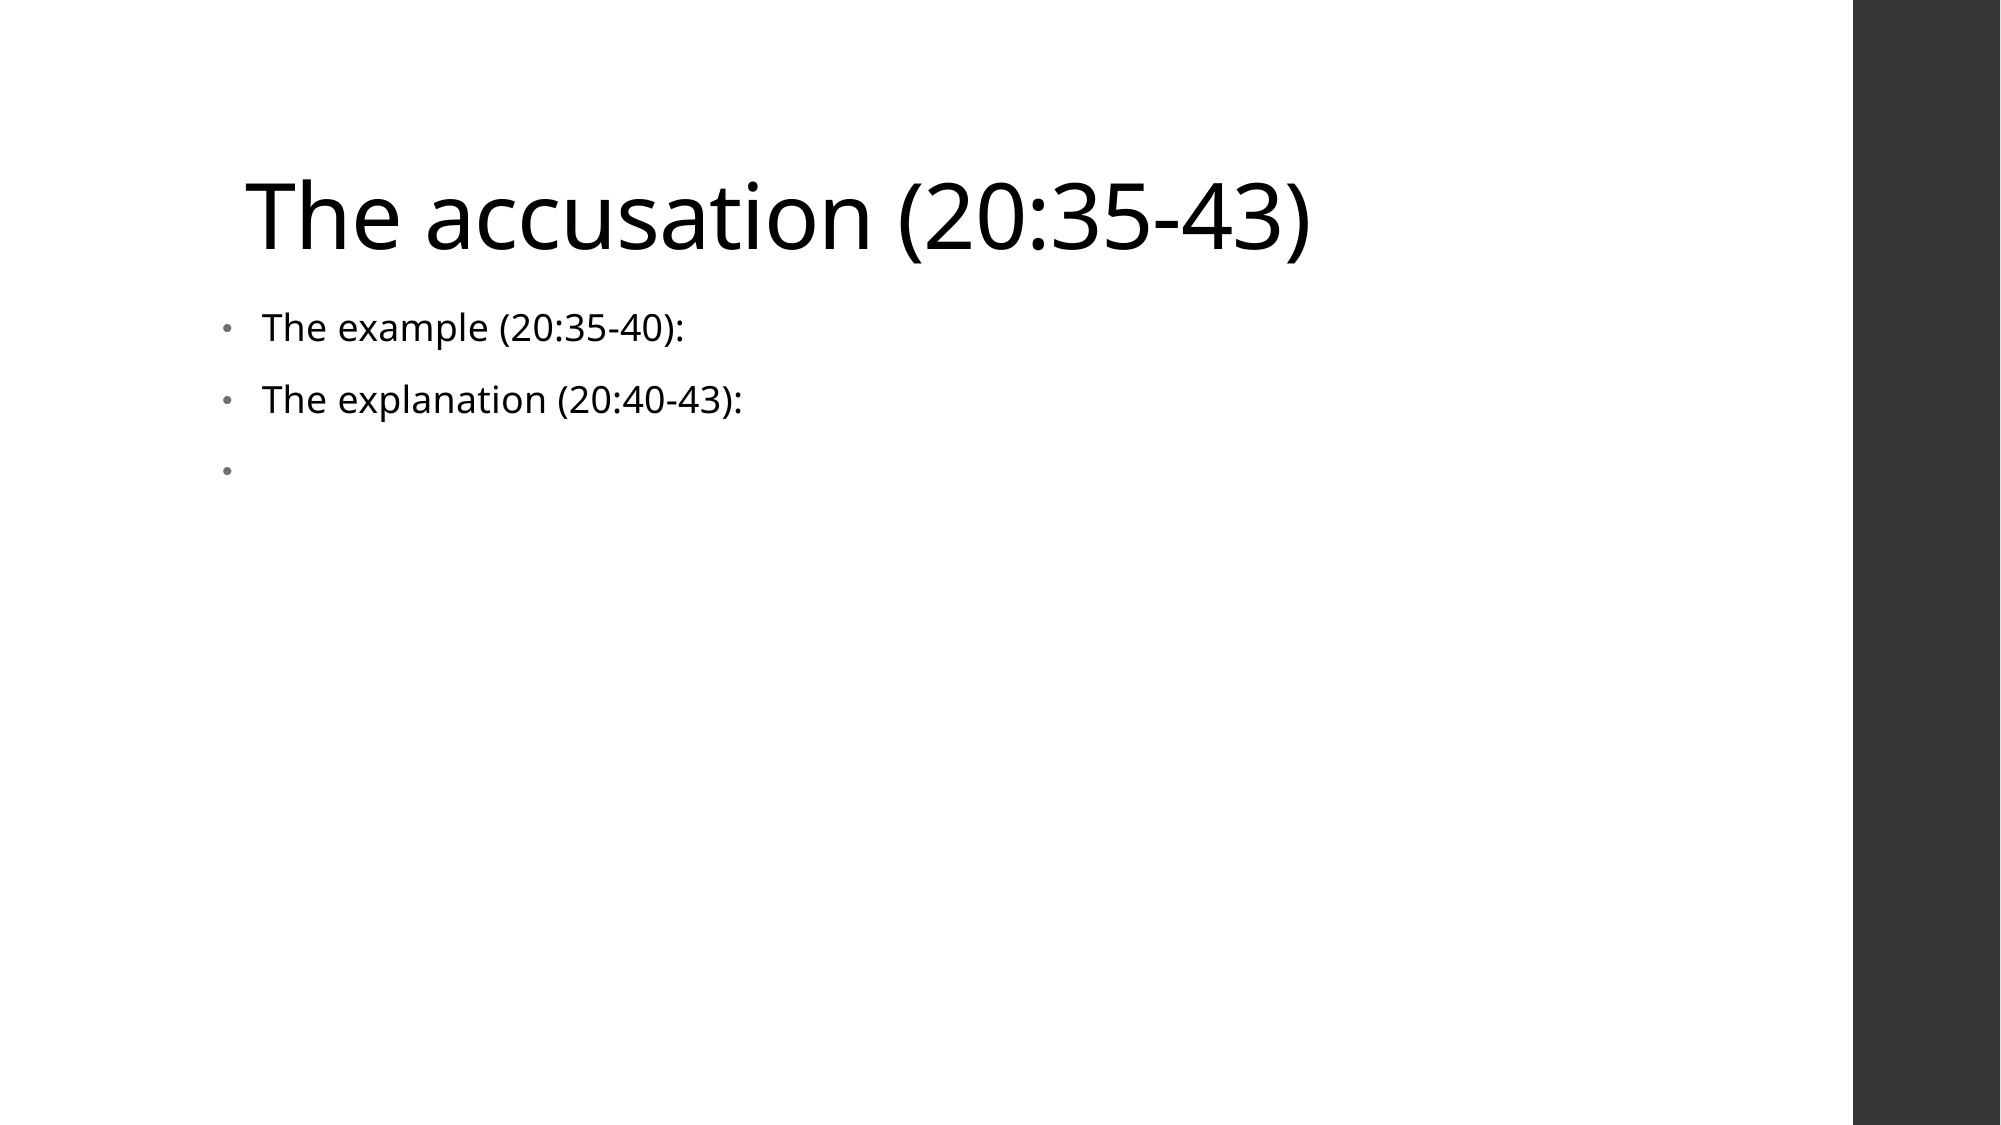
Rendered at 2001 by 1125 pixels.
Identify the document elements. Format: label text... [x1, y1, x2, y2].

title The accusation (20:35-43) [206, 60, 1797, 278]
list The example (20:35-40): The explanation (20:40-43): [206, 299, 1617, 1014]
